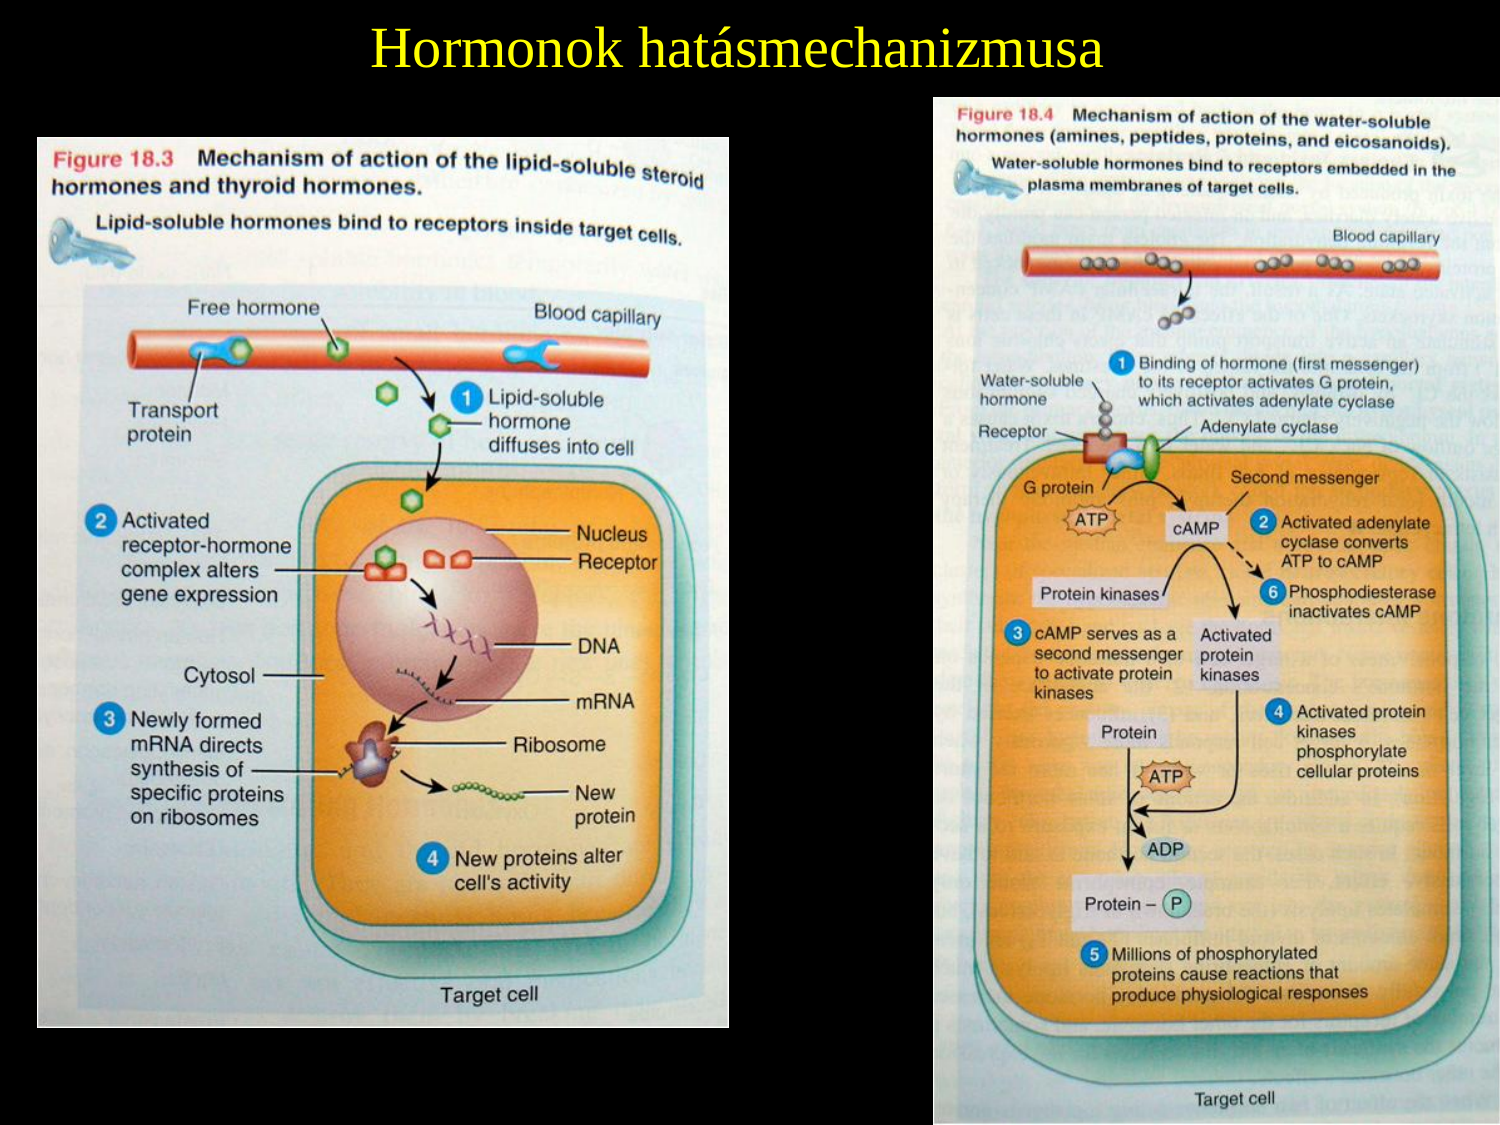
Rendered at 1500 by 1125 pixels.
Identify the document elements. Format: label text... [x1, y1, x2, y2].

title Hormonok hatásmechanizmusa [99, 0, 1375, 88]
picture [933, 97, 1500, 1125]
picture [37, 137, 729, 1028]
